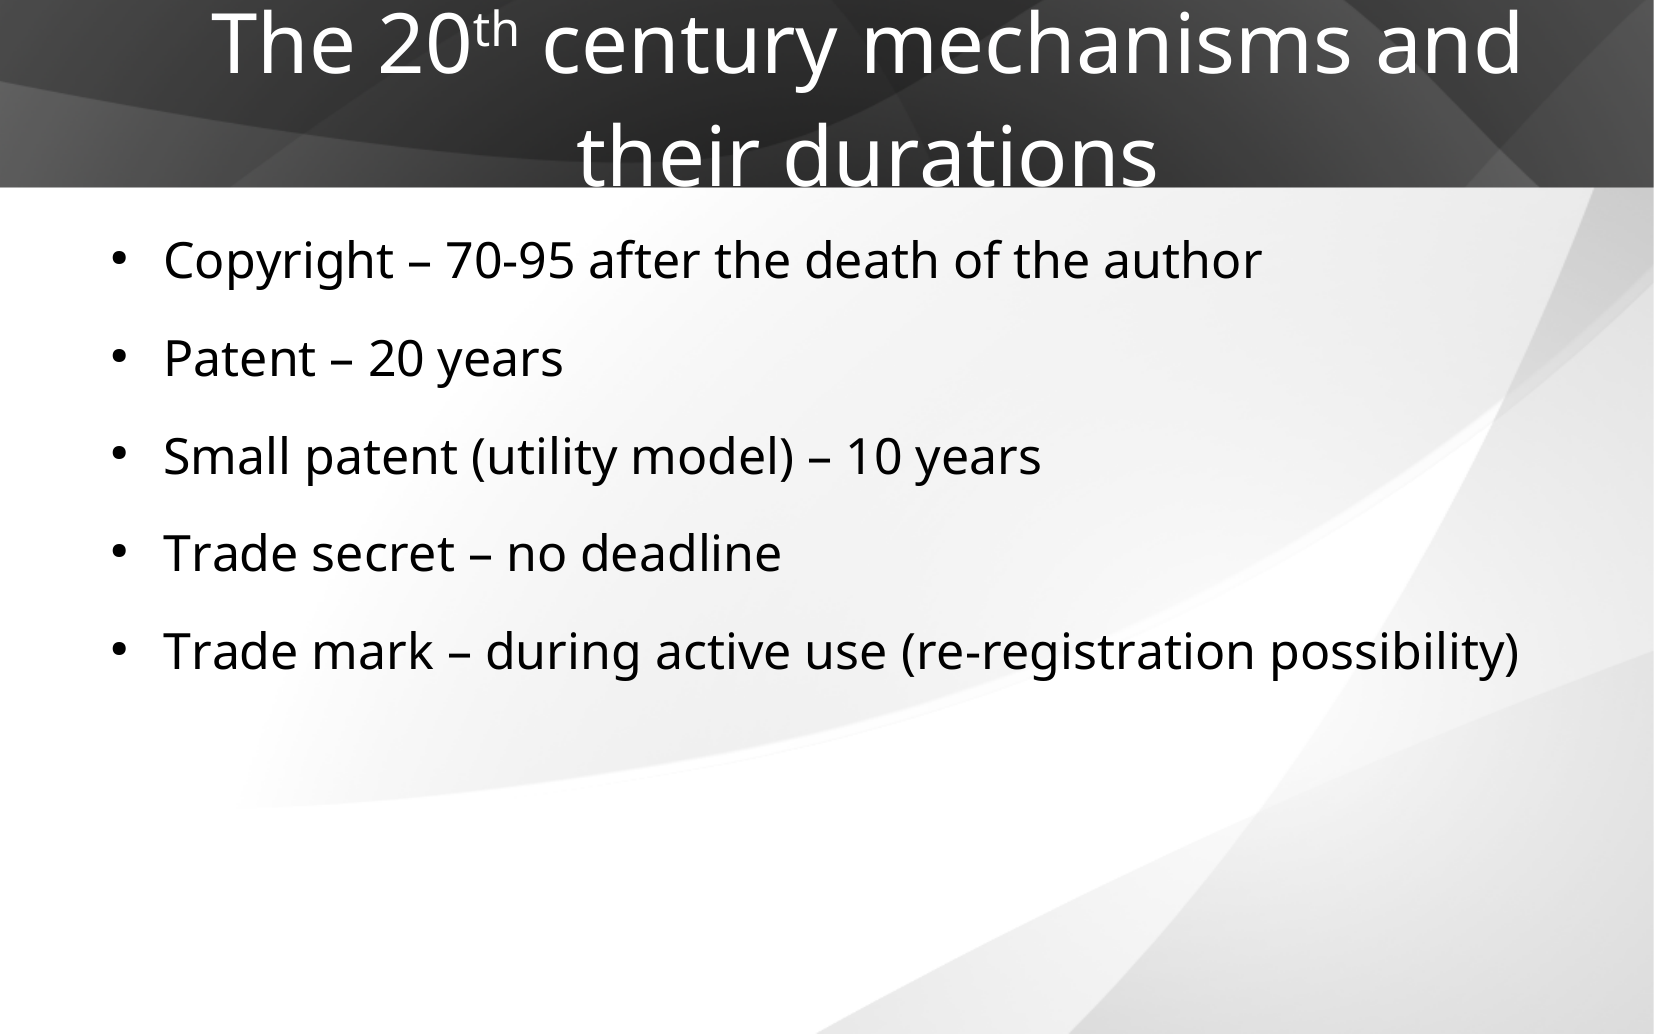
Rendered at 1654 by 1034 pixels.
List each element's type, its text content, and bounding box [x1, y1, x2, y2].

title The 20th century mechanisms and their durations [124, 0, 1613, 208]
list Copyright – 70-95 after the death of the author Patent – 20 years Small patent (utility model) – 10 years Trade secret – no deadline Trade mark – during active use (re-registration possibility) [75, 225, 1613, 1013]
picture [0, 0, 1654, 1034]
